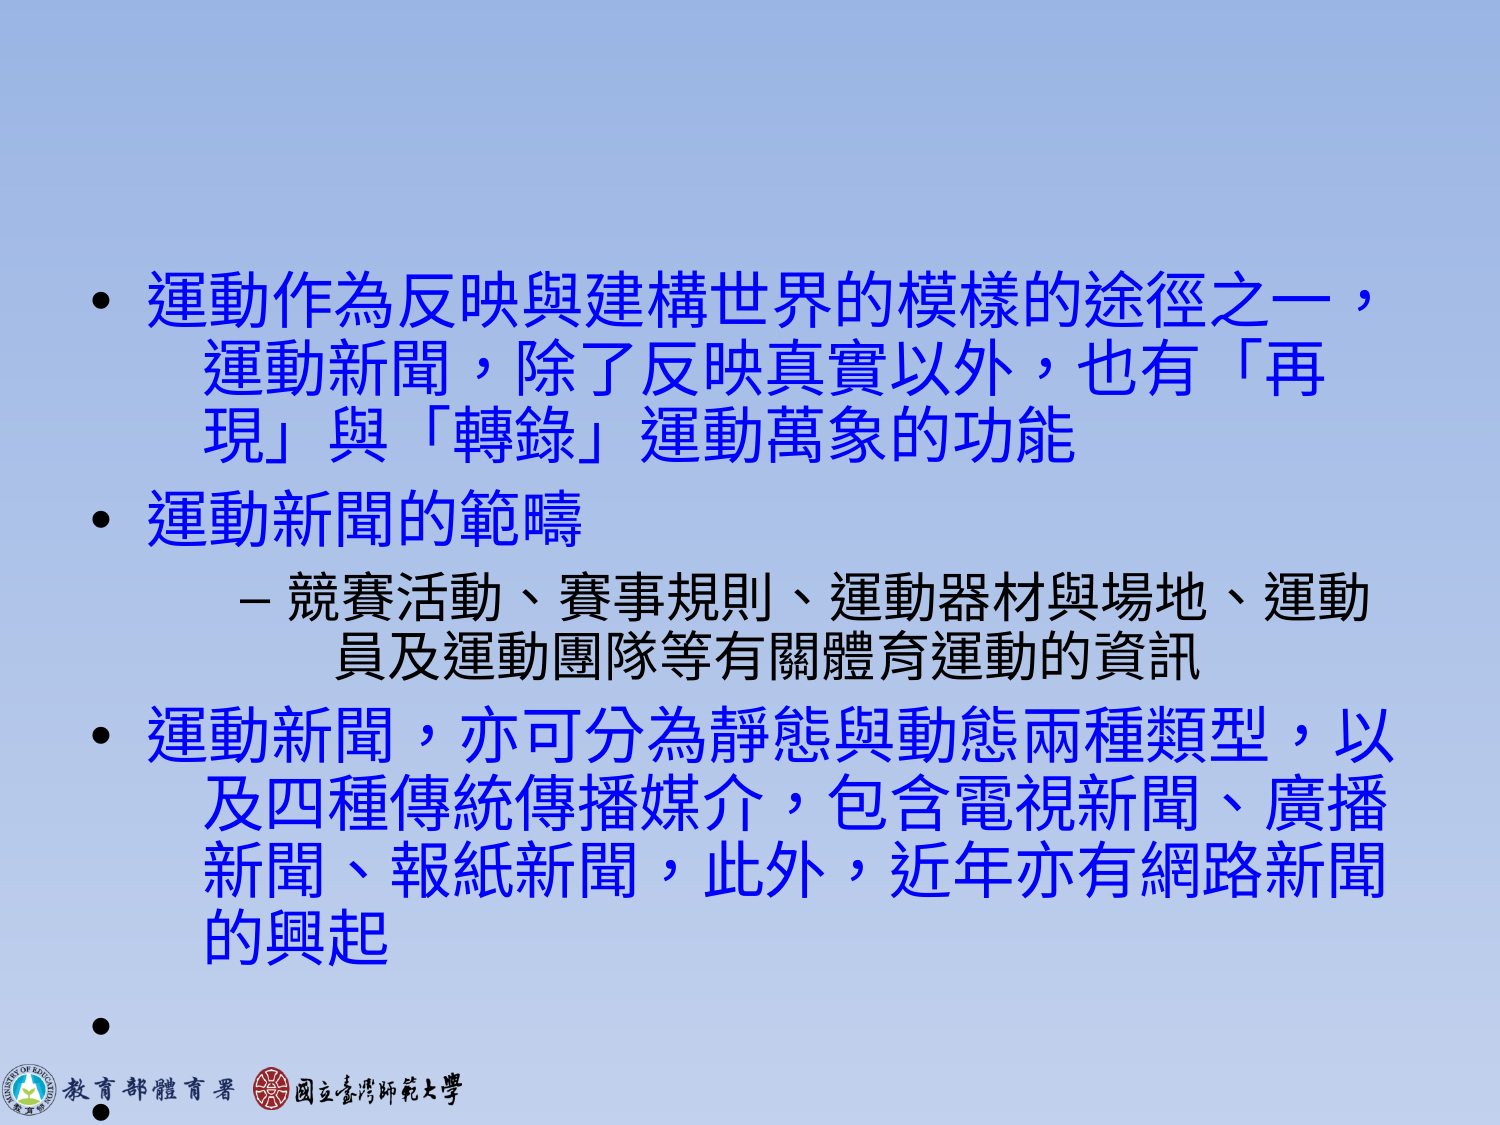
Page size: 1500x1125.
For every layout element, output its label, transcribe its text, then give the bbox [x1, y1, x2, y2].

list 運動作為反映與建構世界的模樣的途徑之一，運動新聞，除了反映真實以外，也有「再現」與「轉錄」運動萬象的功能 運動新聞的範疇 競賽活動、賽事規則、運動器材與場地、運動員及運動團隊等有關體育運動的資訊 運動新聞，亦可分為靜態與動態兩種類型，以及四種傳統傳播媒介，包含電視新聞、廣播新聞、報紙新聞，此外，近年亦有網路新聞的興起 [75, 262, 1426, 1005]
